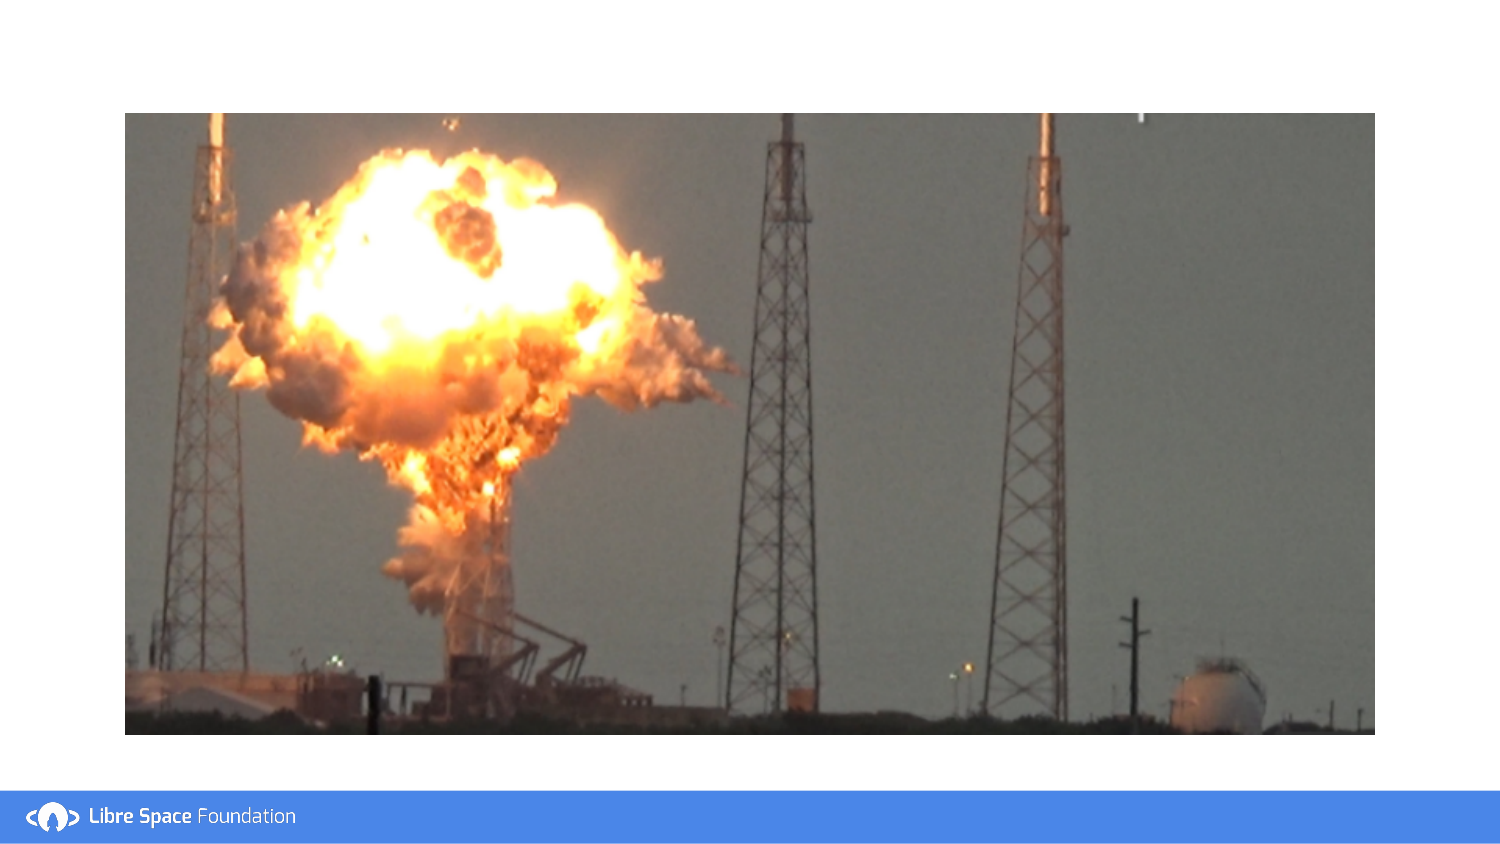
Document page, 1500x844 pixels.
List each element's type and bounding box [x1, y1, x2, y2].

picture [125, 113, 1375, 736]
picture [26, 802, 295, 832]
